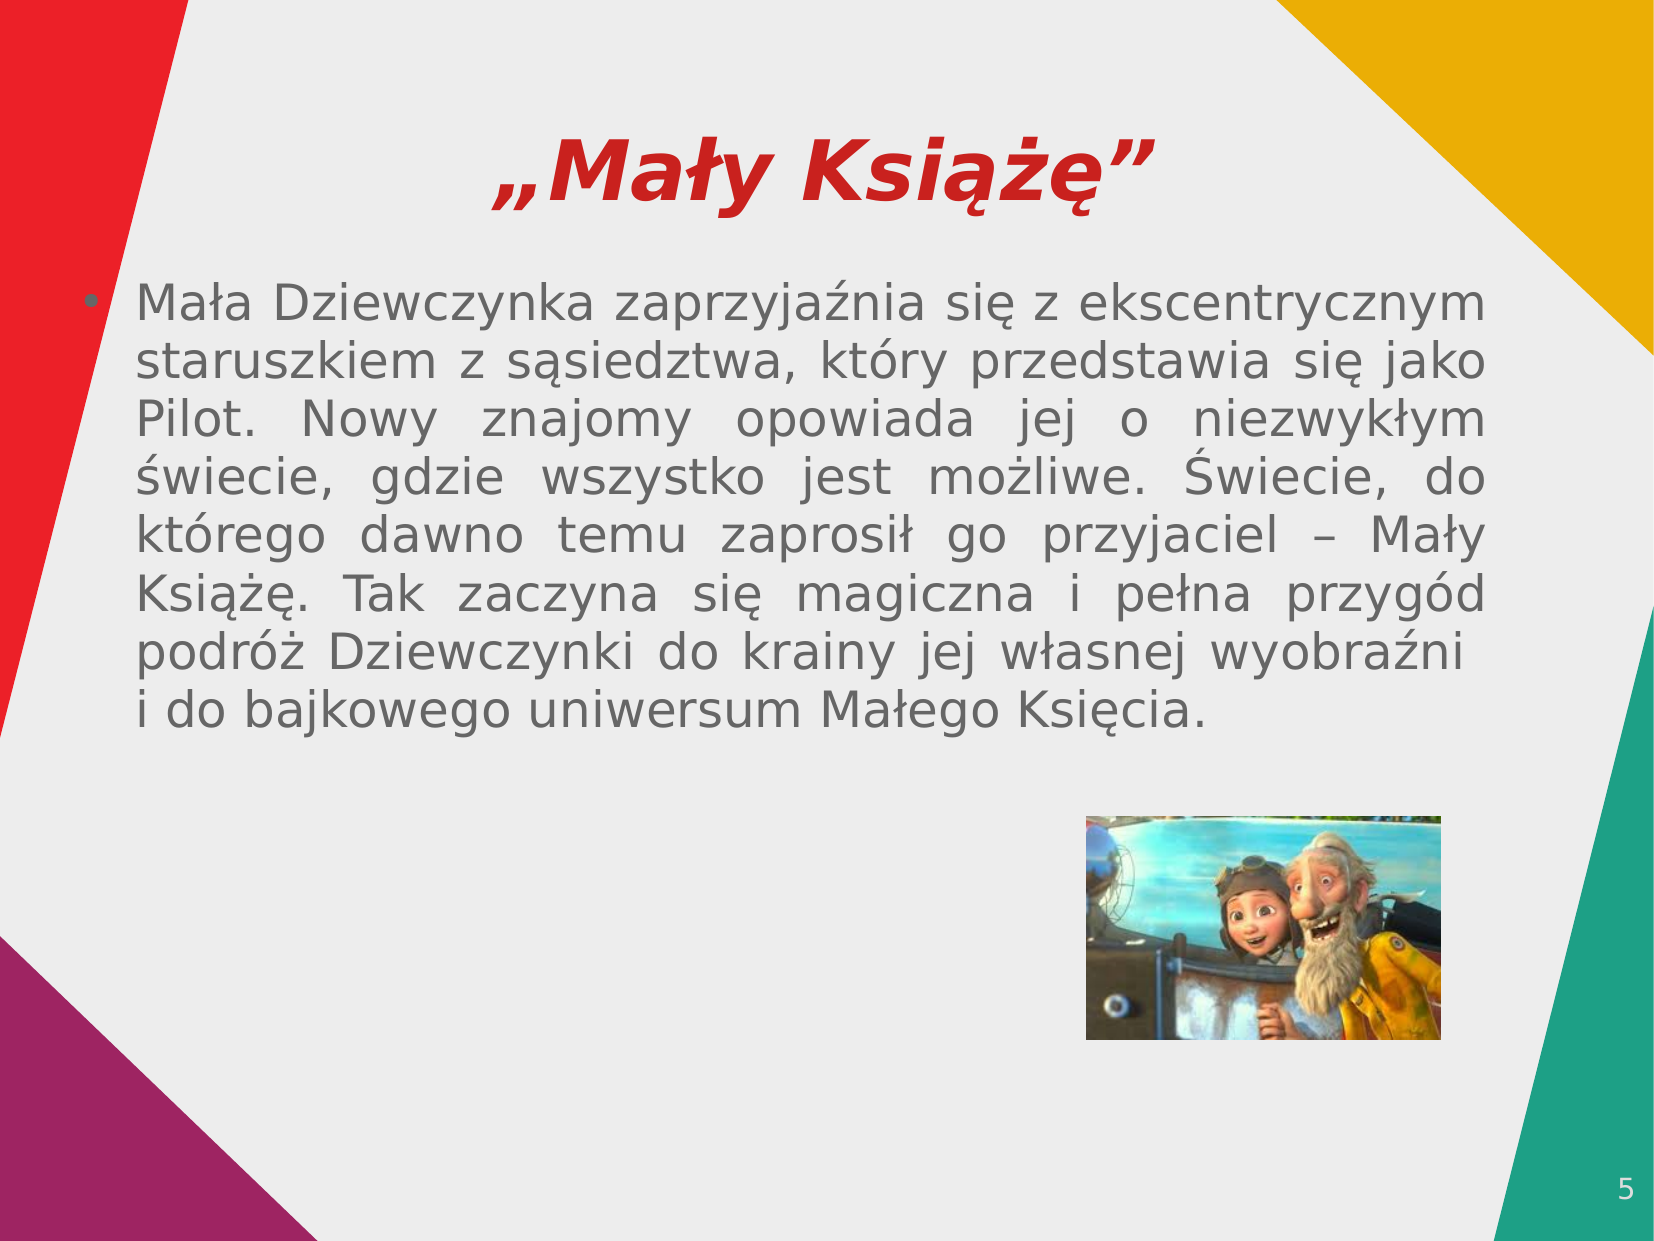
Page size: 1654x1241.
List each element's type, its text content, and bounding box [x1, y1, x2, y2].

picture [1086, 816, 1441, 1040]
list Mała Dziewczynka zaprzyjaźnia się z ekscentrycznym staruszkiem z sąsiedztwa, który przedstawia się jako Pilot. Nowy znajomy opowiada jej o niezwykłym świecie, gdzie wszystko jest możliwe. Świecie, do którego dawno temu zaprosił go przyjaciel – Mały Książę. Tak zaczyna się magiczna i pełna przygód podróż Dziewczynki do krainy jej własnej wyobraźni i do bajkowego uniwersum Małego Księcia. [64, 273, 1489, 1004]
title „Mały Książę” [114, 73, 1539, 271]
